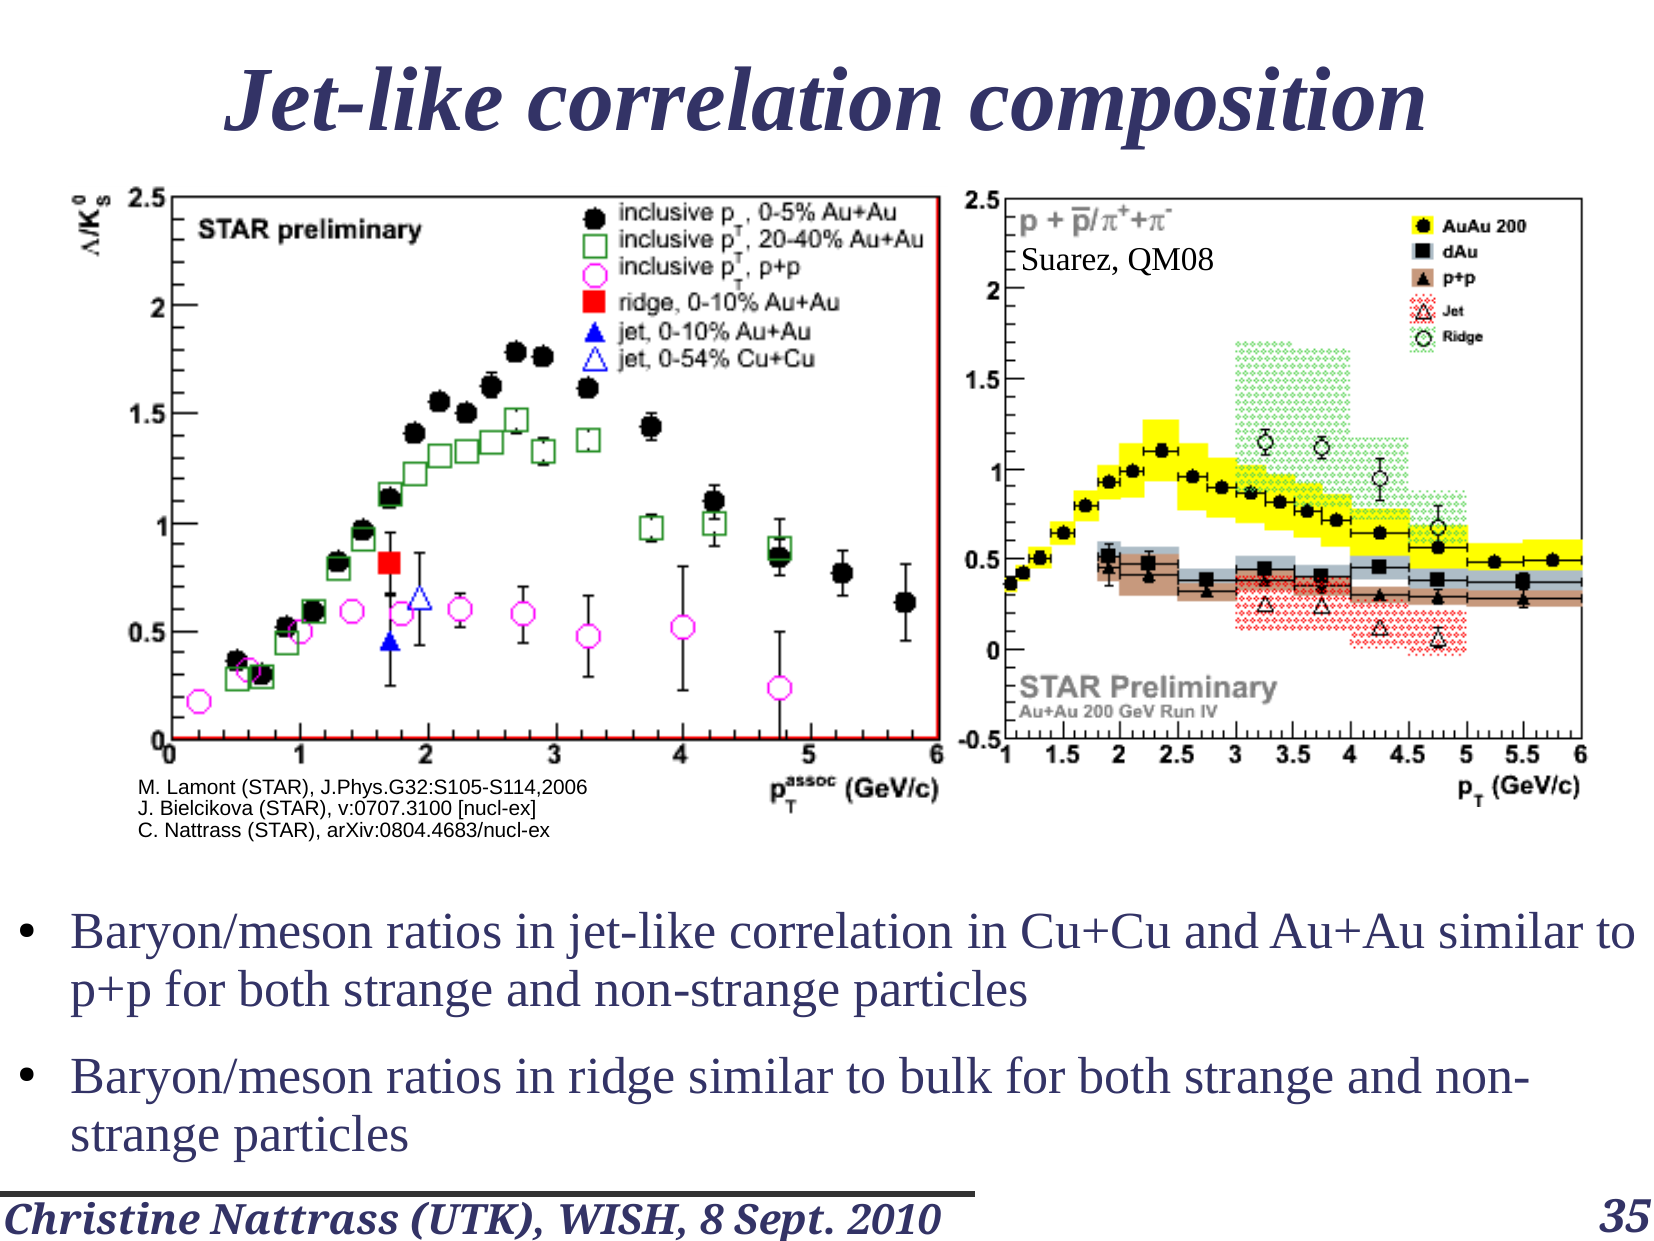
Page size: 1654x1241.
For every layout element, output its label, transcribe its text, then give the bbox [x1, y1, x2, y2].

picture [68, 131, 1654, 816]
list Baryon/meson ratios in jet-like correlation in Cu+Cu and Au+Au similar to p+p for both strange and non-strange particles Baryon/meson ratios in ridge similar to bulk for both strange and non-strange particles [0, 902, 1654, 1201]
text_box M. Lamont (STAR), J.Phys.G32:S105-S114,2006 J. Bielcikova (STAR), v:0707.3100 [nucl-ex] C. Nattrass (STAR), arXiv:0804.4683/nucl-ex [123, 769, 724, 820]
title Jet-like correlation composition [82, 0, 1571, 204]
text_box Suarez, QM08 [1006, 232, 1307, 285]
